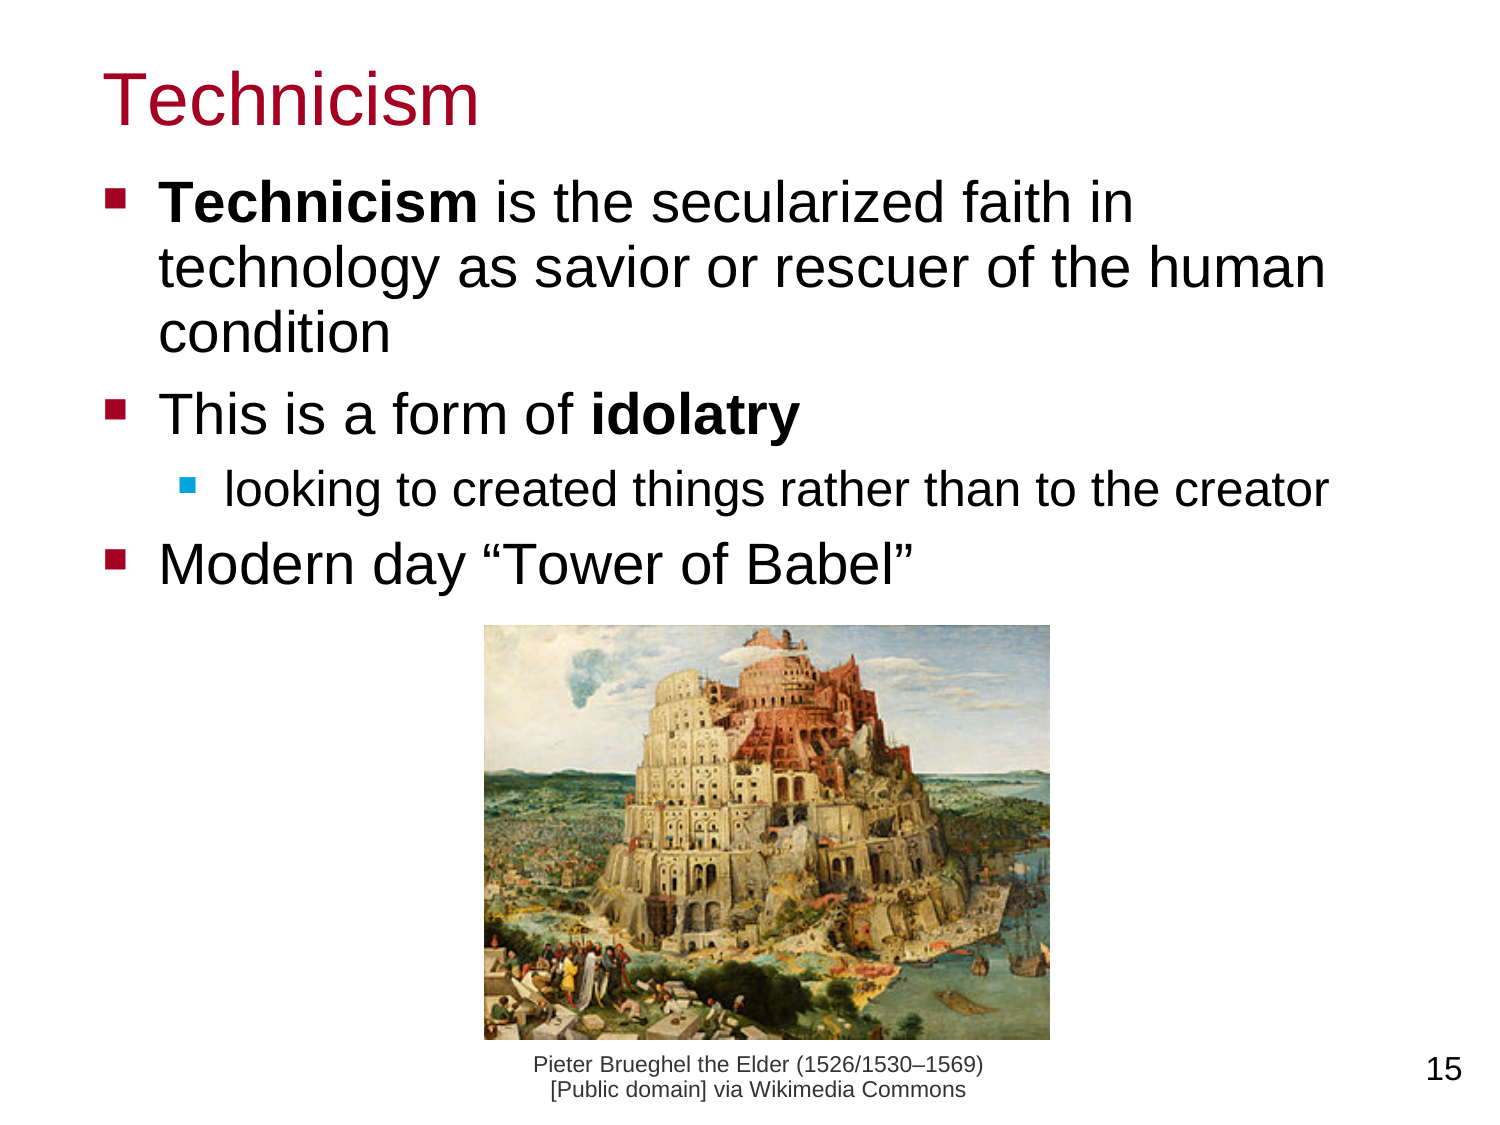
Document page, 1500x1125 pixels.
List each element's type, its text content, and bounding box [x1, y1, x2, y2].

list Technicism is the secularized faith in technology as savior or rescuer of the human condition This is a form of idolatry looking to created things rather than to the creator Modern day “Tower of Babel” [87, 162, 1394, 1050]
title Technicism [87, 49, 1426, 150]
text_box Pieter Brueghel the Elder (1526/1530–1569) [Public domain] via Wikimedia Commons [496, 1044, 1022, 1111]
picture [484, 625, 1050, 1040]
